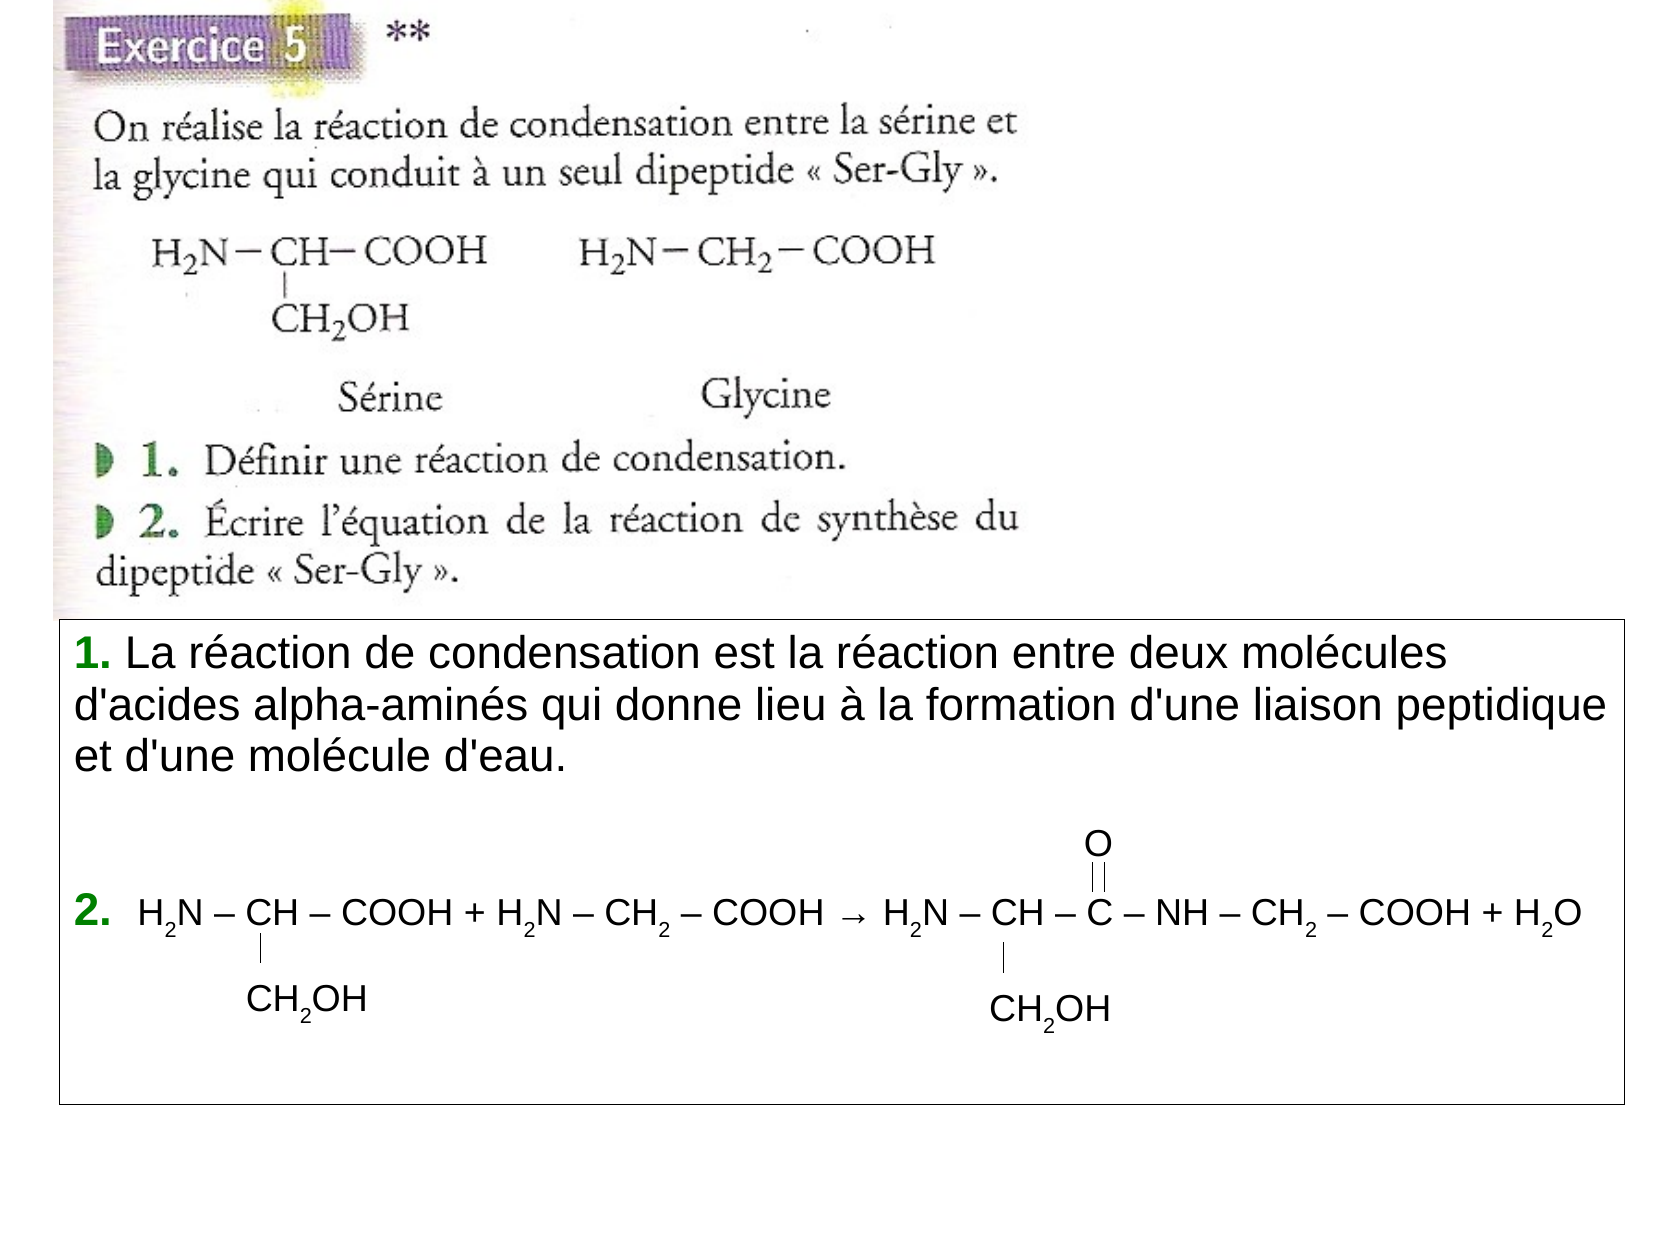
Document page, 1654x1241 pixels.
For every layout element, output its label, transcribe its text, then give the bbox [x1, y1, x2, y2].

text_box CH2OH [974, 972, 1140, 1046]
text_box 1. La réaction de condensation est la réaction entre deux molécules d'acides alpha-aminés qui donne lieu à la formation d'une liaison peptidique et d'une molécule d'eau. 2. H2N – CH – COOH + H2N – CH2 – COOH → H2N – CH – C – NH – CH2 – COOH + H2O [59, 619, 1625, 1105]
picture [53, 0, 1069, 621]
text_box CH2OH [231, 962, 396, 1036]
text_box O [1068, 814, 1128, 872]
